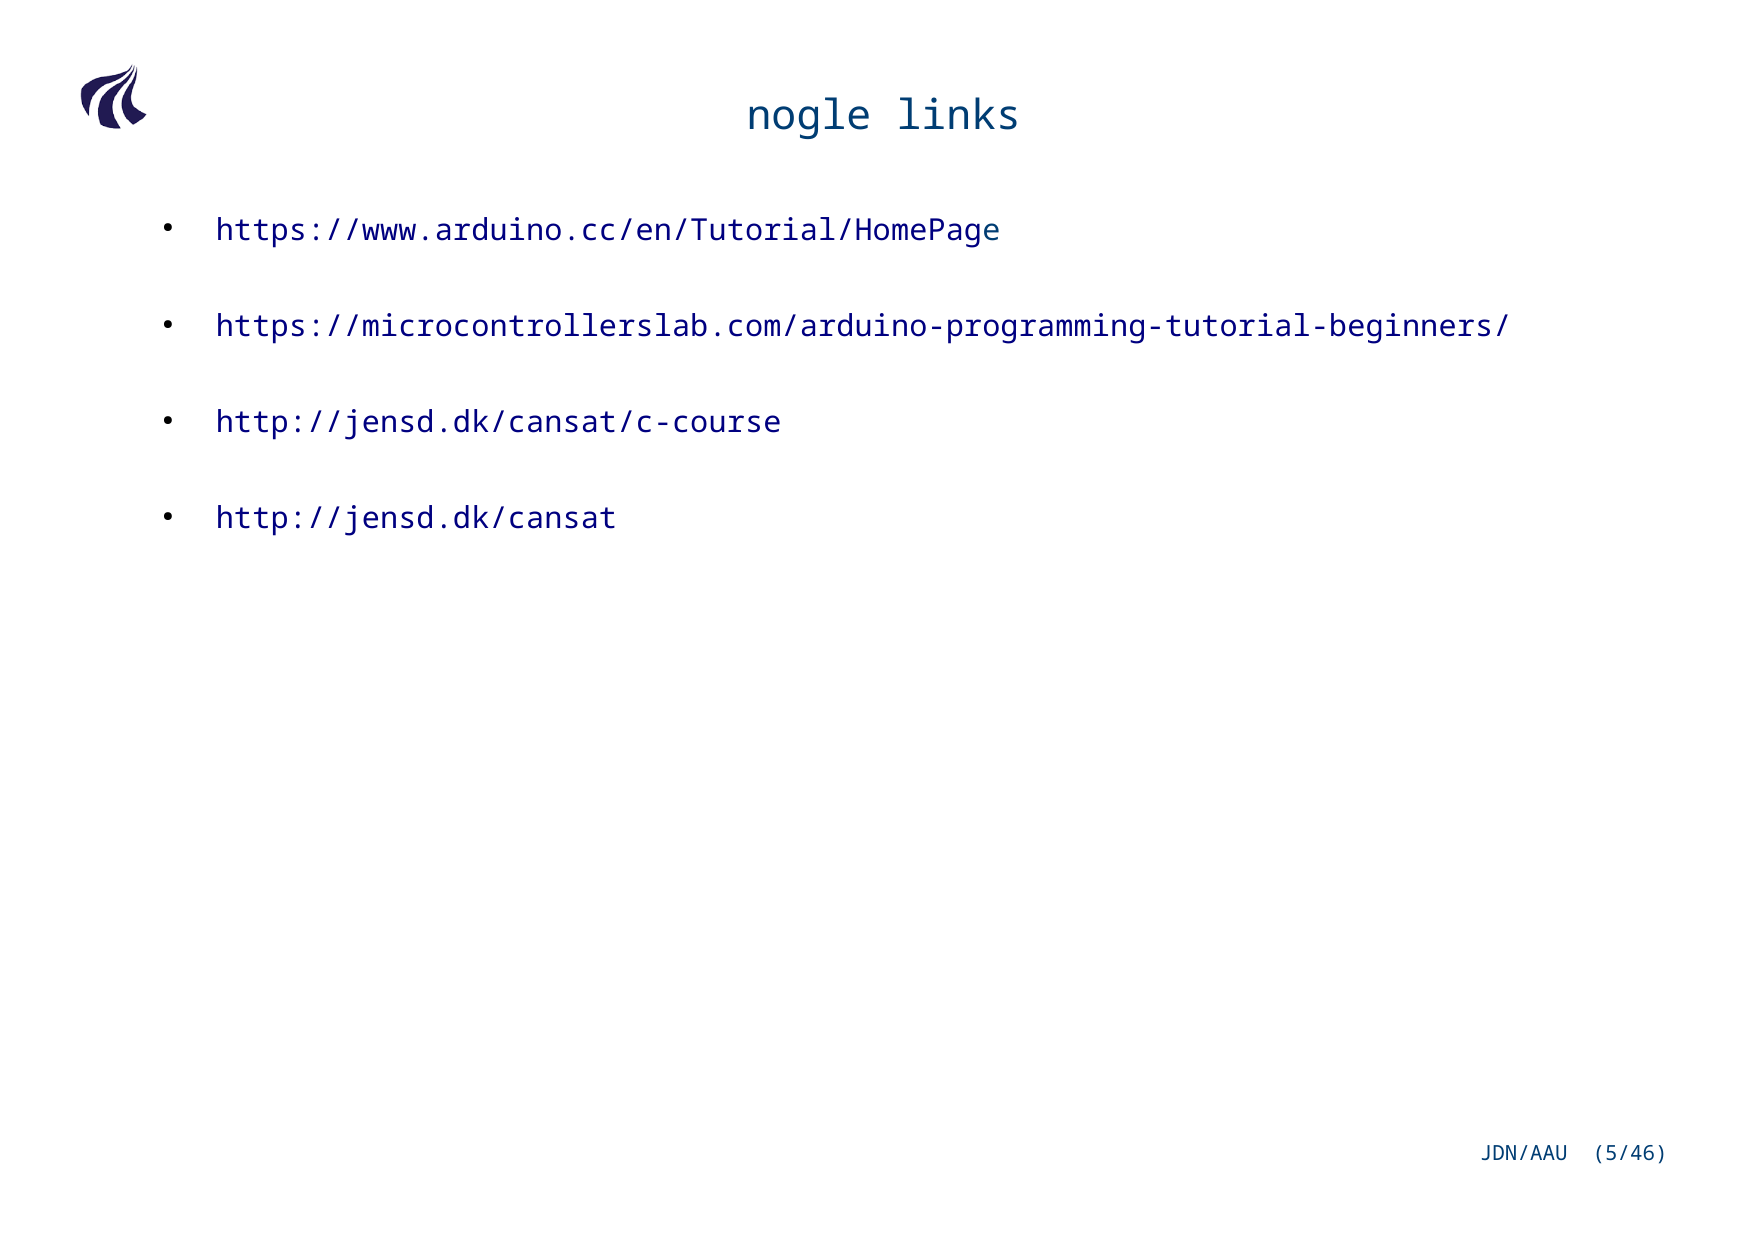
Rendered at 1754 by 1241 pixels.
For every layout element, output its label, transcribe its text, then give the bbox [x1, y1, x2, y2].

picture [76, 60, 151, 131]
list https://www.arduino.cc/en/Tutorial/HomePage https://microcontrollerslab.com/arduino-programming-tutorial-beginners/ http://jensd.dk/cansat/c-course http://jensd.dk/cansat [144, 208, 1618, 1064]
title nogle links [148, 72, 1621, 155]
